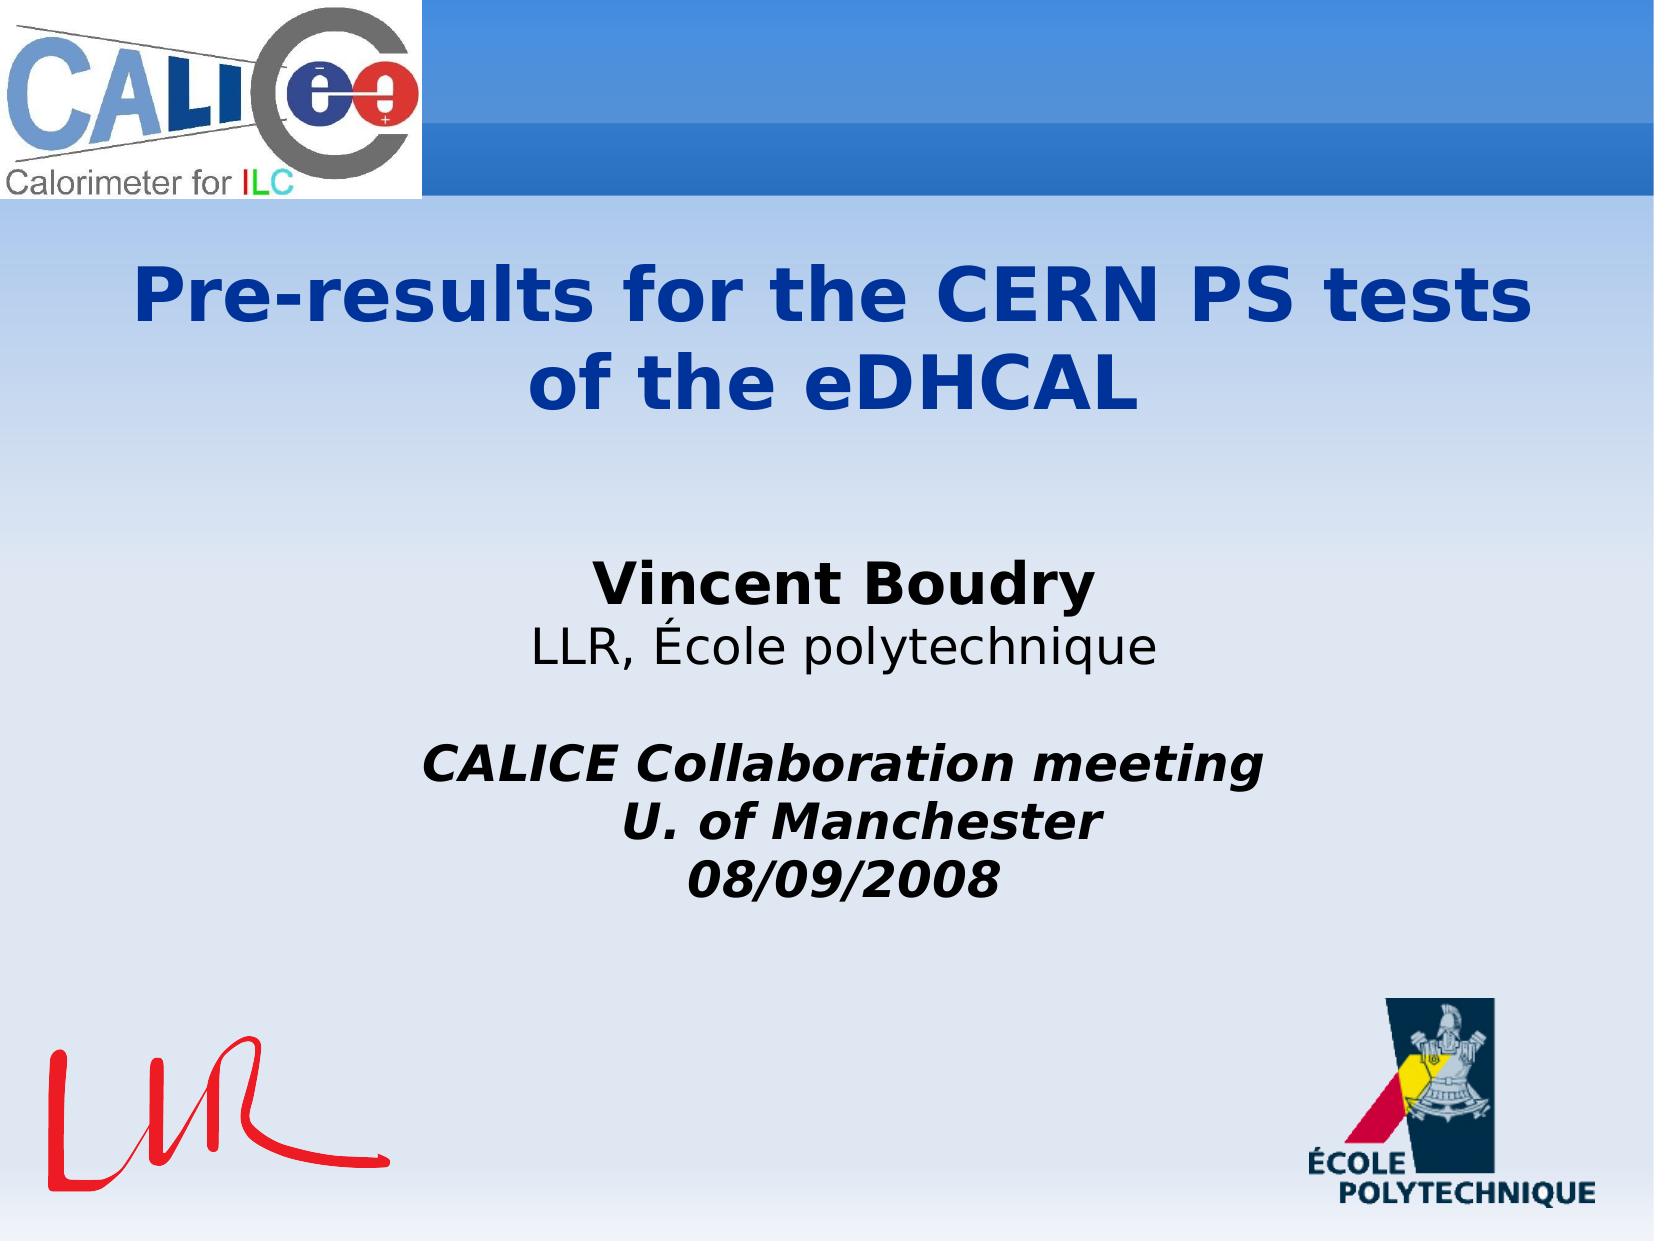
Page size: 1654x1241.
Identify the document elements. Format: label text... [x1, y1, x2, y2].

picture [0, 0, 1654, 1241]
subtitle Vincent Boudry LLR, École polytechnique CALICE Collaboration meeting U. of Manchester 08/09/2008 [59, 482, 1595, 1027]
title Pre-results for the CERN PS tests of the eDHCAL [21, 236, 1646, 444]
